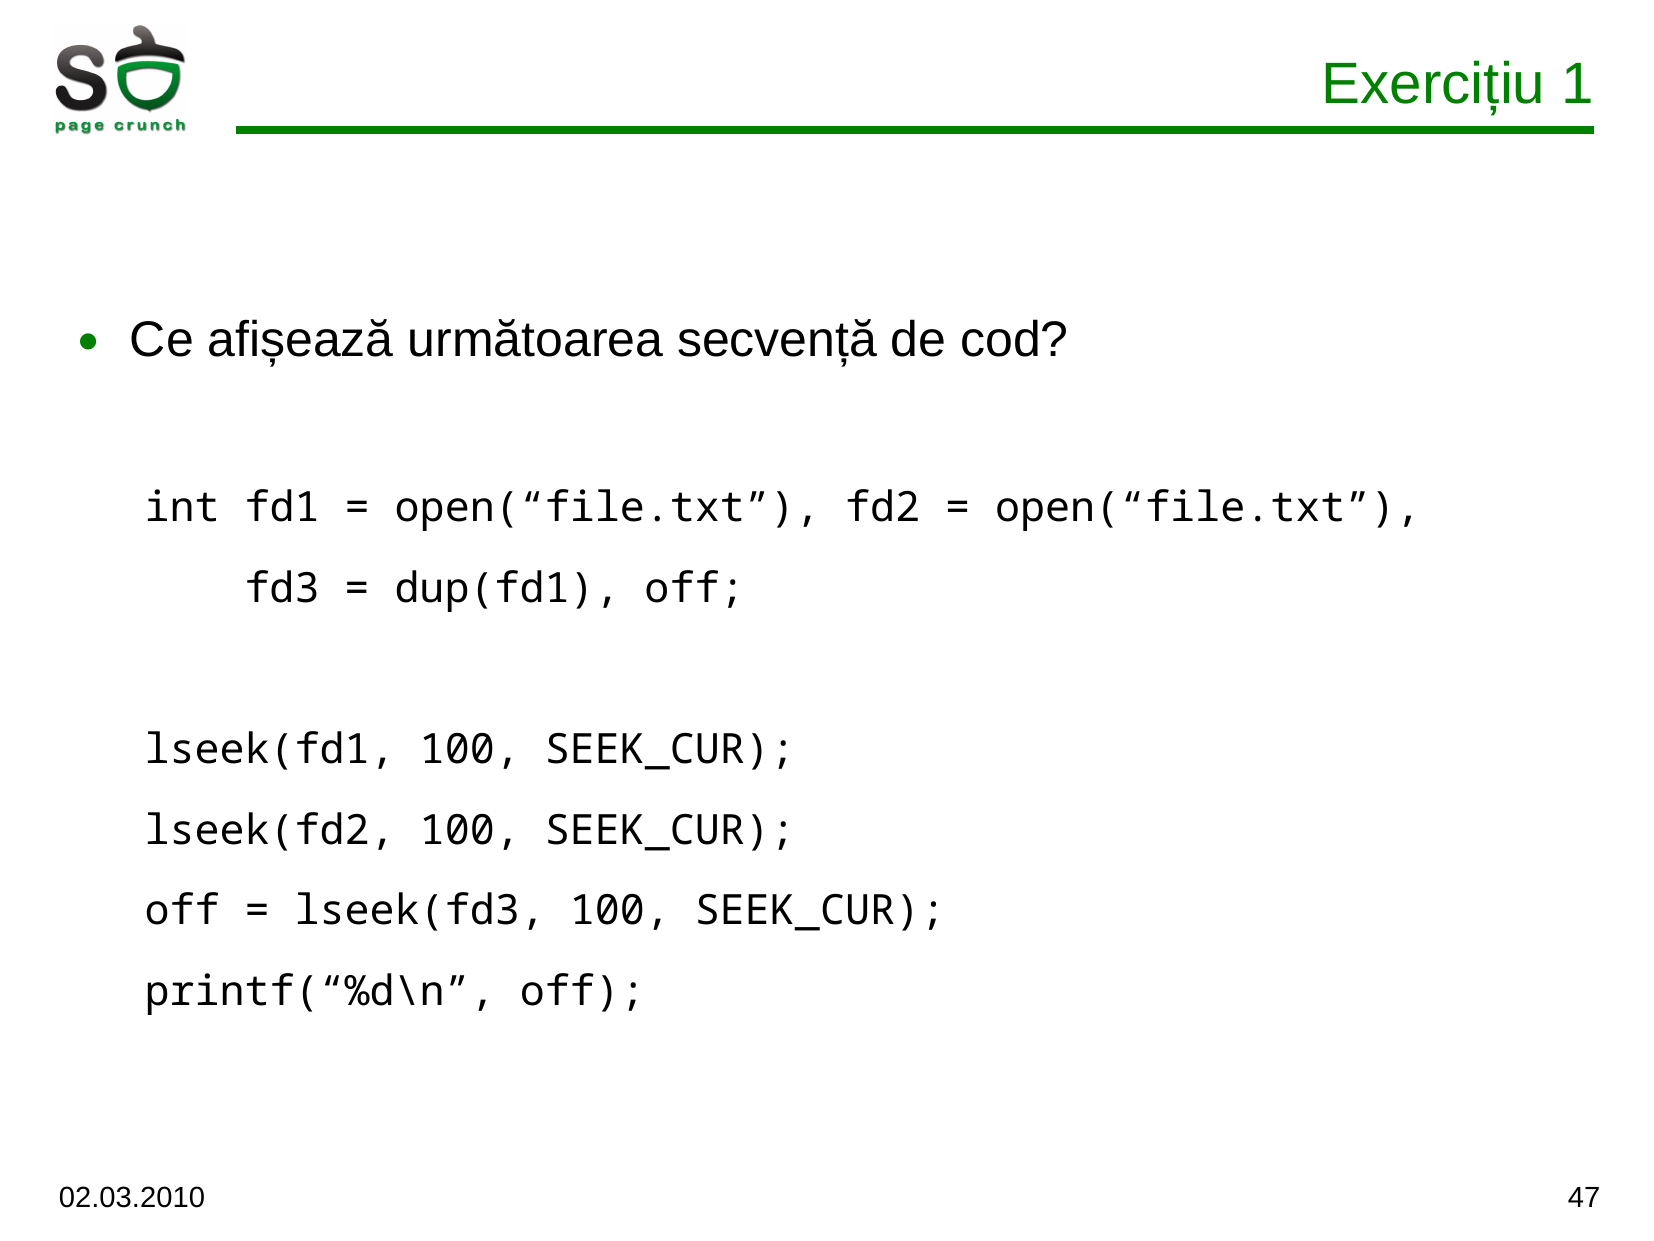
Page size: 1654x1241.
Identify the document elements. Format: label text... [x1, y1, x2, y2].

picture [53, 23, 188, 136]
title Exercițiu 1 [236, 49, 1595, 119]
list Ce afișează următoarea secvență de cod? int fd1 = open(“file.txt”), fd2 = open(“file.txt”), fd3 = dup(fd1), off; lseek(fd1, 100, SEEK_CUR); lseek(fd2, 100, SEEK_CUR); off = lseek(fd3, 100, SEEK_CUR); printf(“%d\n”, off); [59, 177, 1595, 1152]
